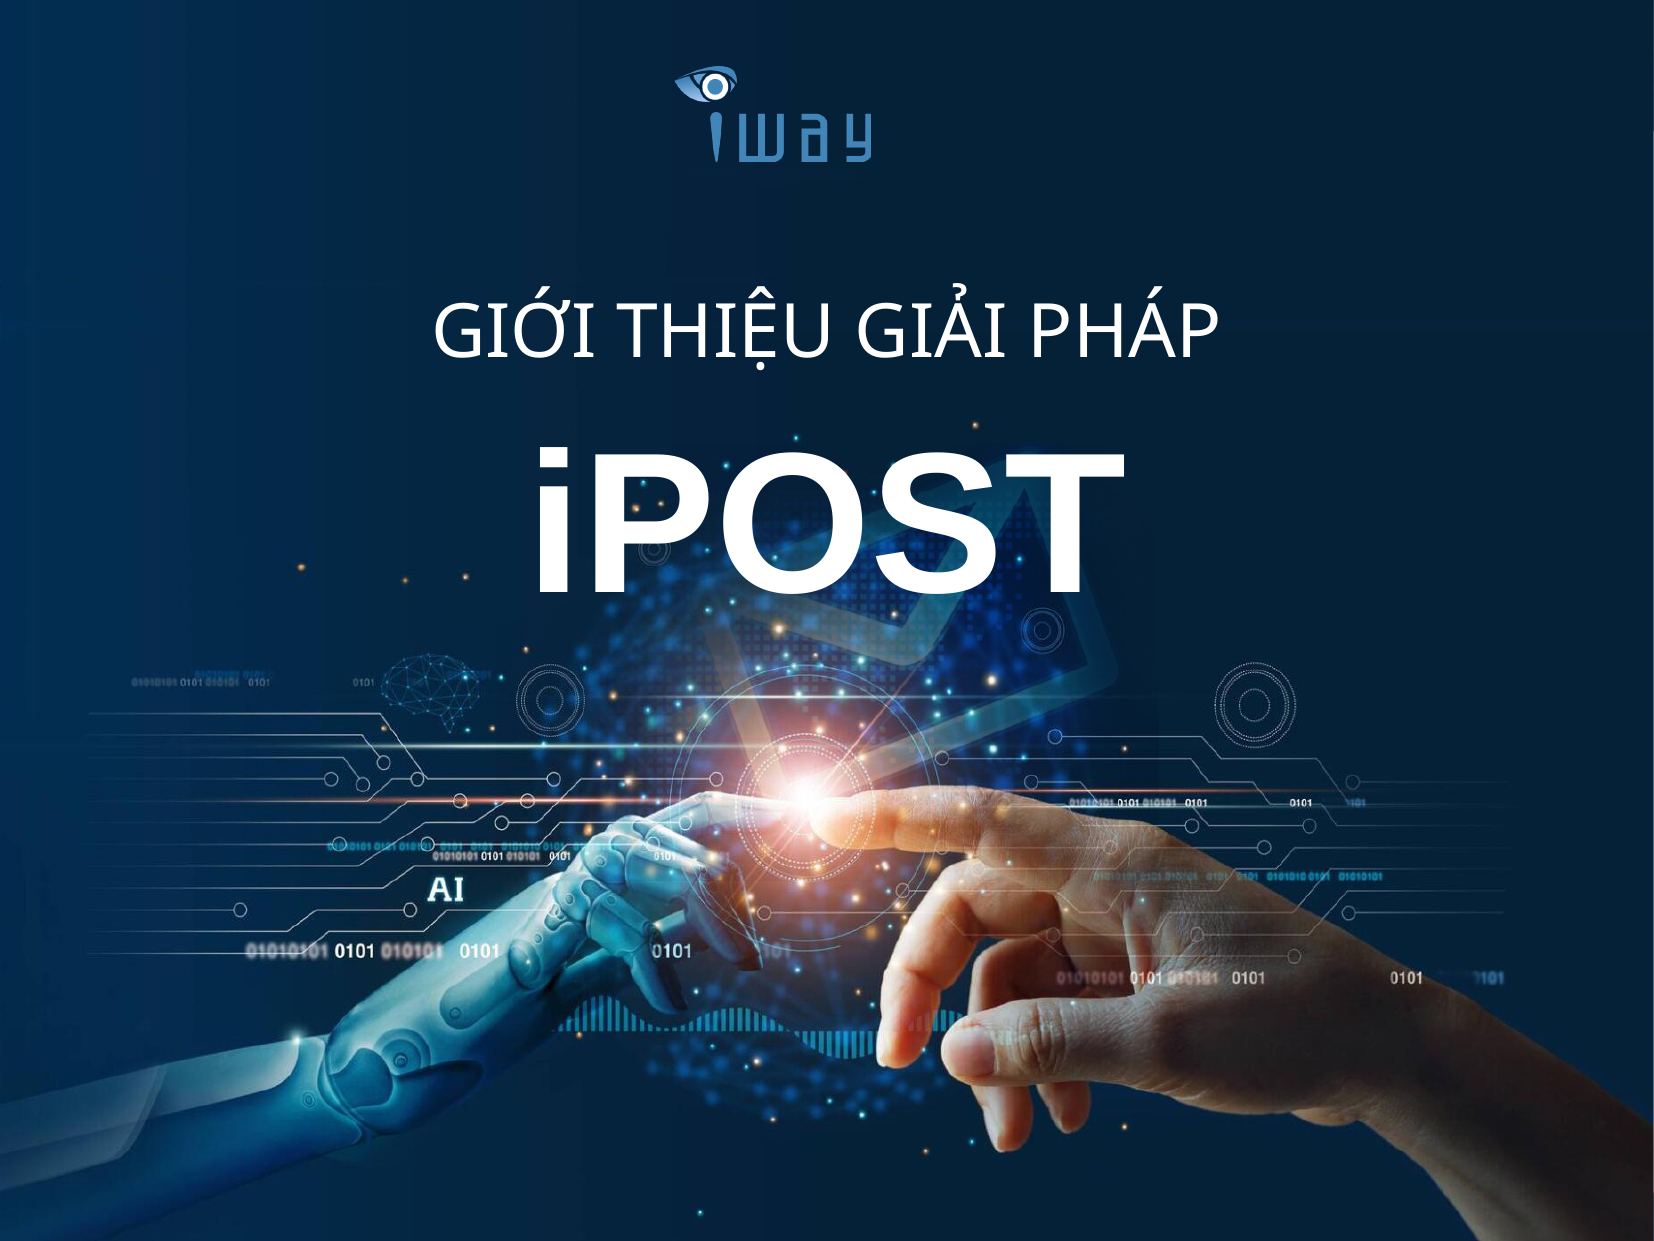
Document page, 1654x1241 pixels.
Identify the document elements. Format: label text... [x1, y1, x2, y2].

picture [0, 0, 1654, 280]
picture [0, 634, 1654, 1241]
text_box GIỚI THIỆU GIẢI PHÁP iPOST [0, 280, 1654, 634]
